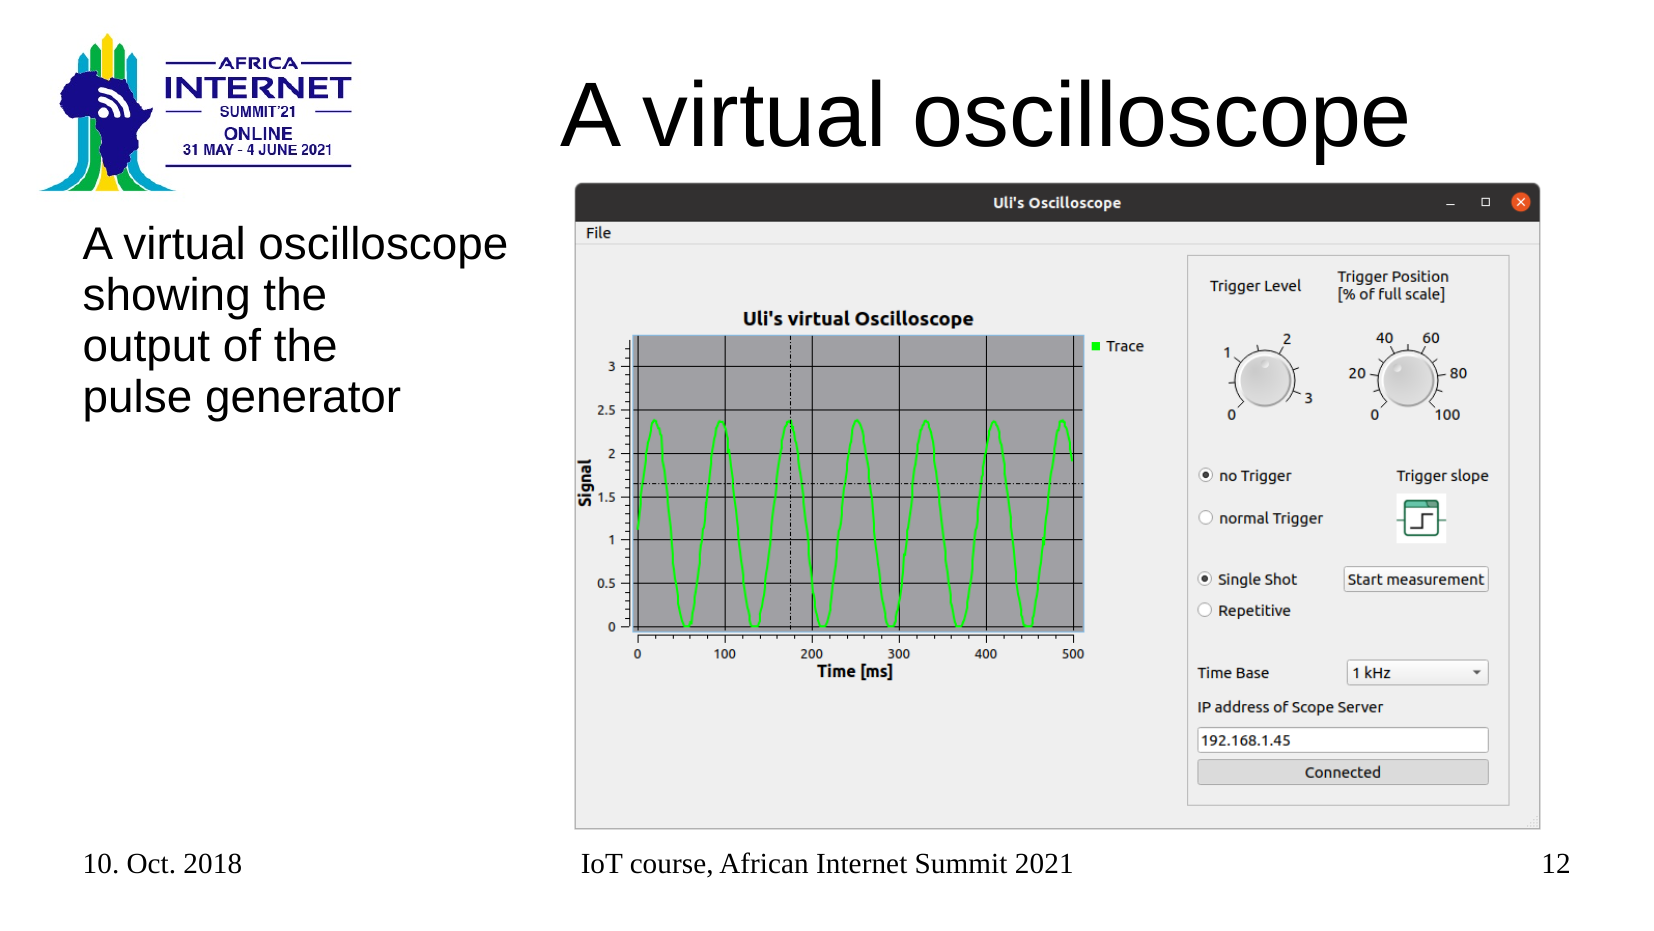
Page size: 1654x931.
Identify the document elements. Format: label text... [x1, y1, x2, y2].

picture [9, 11, 384, 207]
title A virtual oscilloscope [403, 37, 1571, 193]
list A virtual oscilloscope showing the output of the pulse generator [82, 217, 532, 758]
picture [565, 175, 1550, 839]
